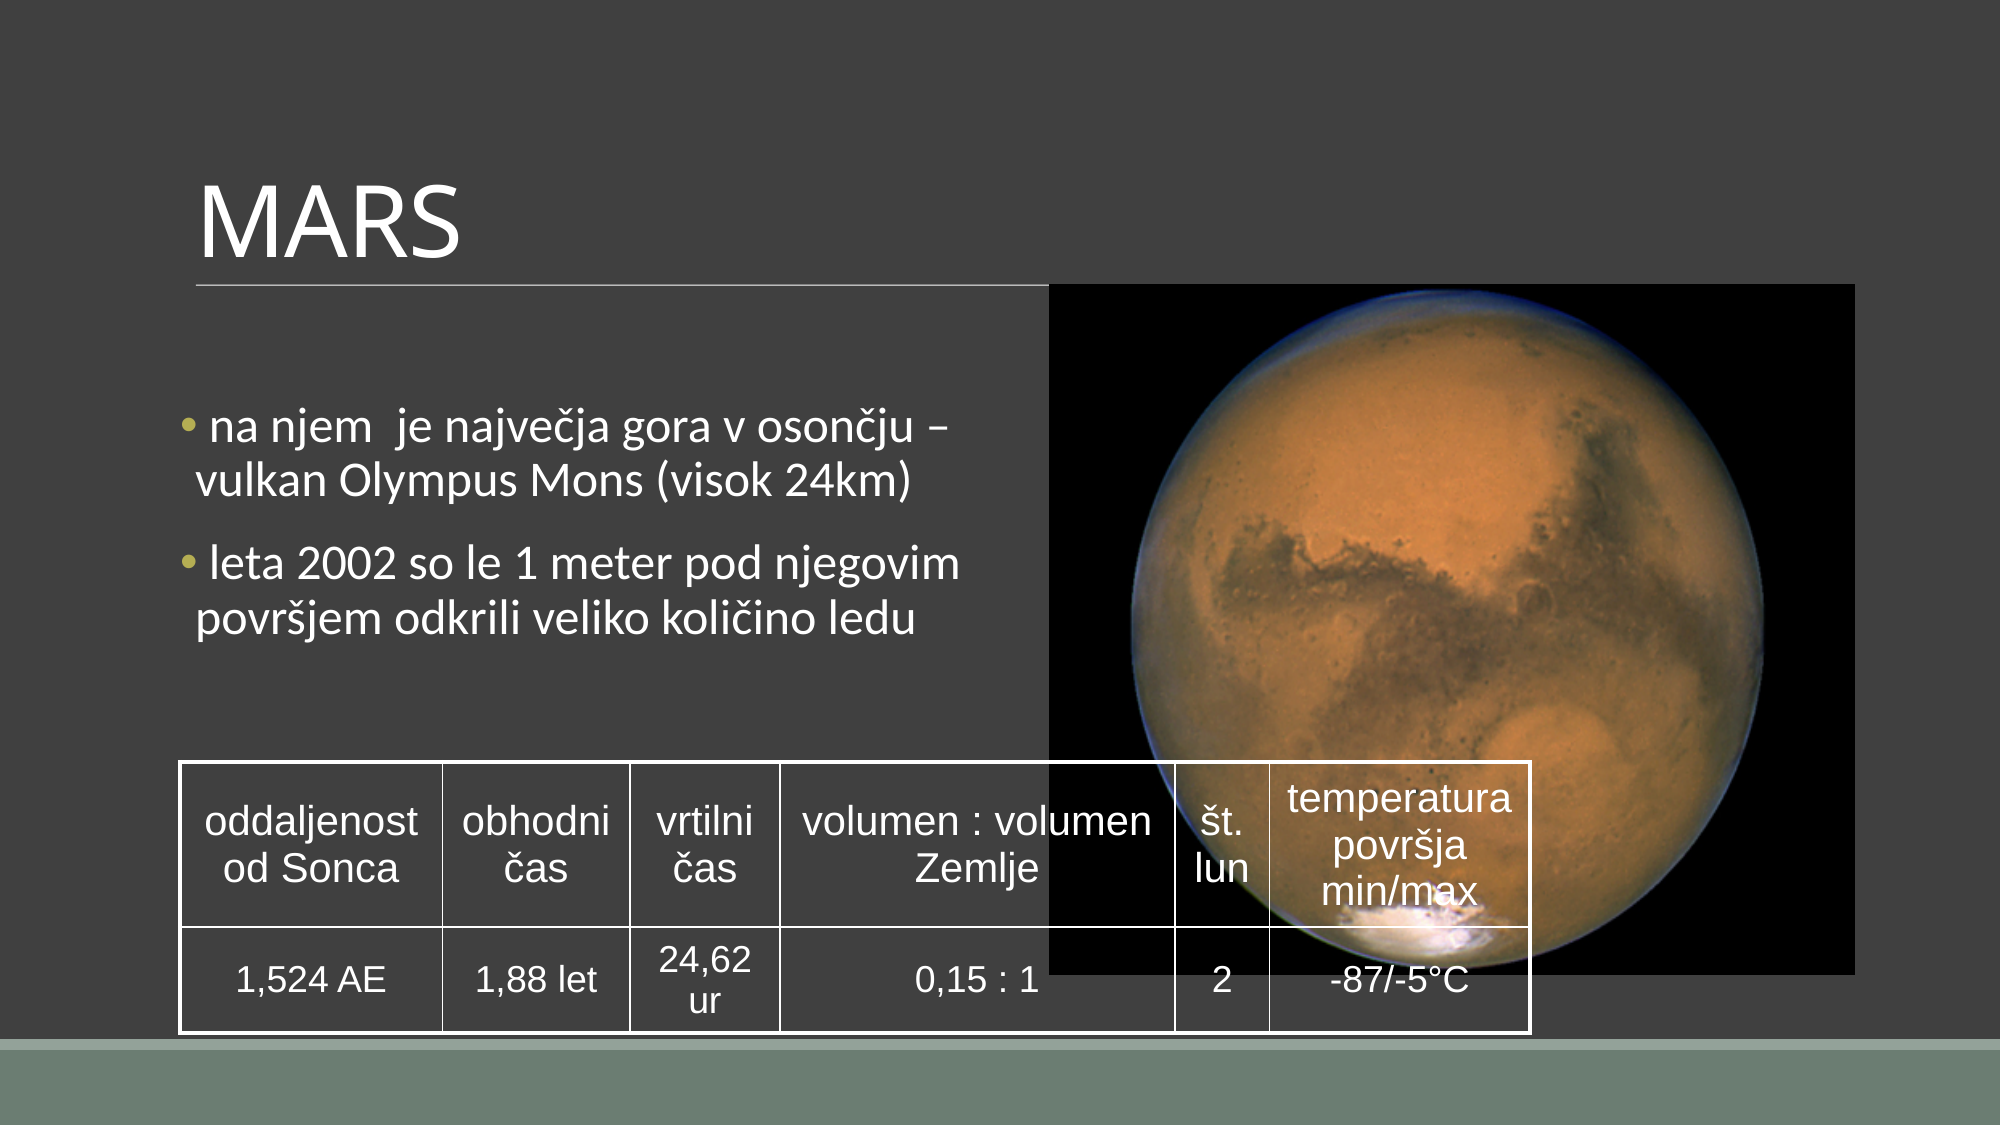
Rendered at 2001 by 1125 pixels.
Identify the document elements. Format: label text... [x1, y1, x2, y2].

table_cell 24,62 ur [631, 928, 779, 1031]
table_cell 1,524 AE [182, 928, 442, 1031]
table_cell 0,15 : 1 [781, 928, 1174, 1031]
table_cell -87/-5°C [1270, 928, 1528, 1031]
table_header vrtilni čas [631, 764, 779, 926]
list na njem je največja gora v osončju – vulkan Olympus Mons (visok 24km) leta 2002 so le 1 meter pod njegovim površjem odkrili veliko količino ledu [180, 392, 1017, 719]
table_header obhodni čas [443, 764, 629, 926]
table_header št. lun [1176, 764, 1269, 926]
table_cell 2 [1176, 928, 1269, 1031]
table_header oddaljenost od Sonca [182, 764, 442, 926]
title MARS [180, 47, 1830, 285]
table_header volumen : volumen Zemlje [781, 764, 1174, 926]
text_box [1050, 285, 1854, 974]
table_cell 1,88 let [443, 928, 629, 1031]
table_header temperatura površja min/max [1270, 764, 1528, 926]
